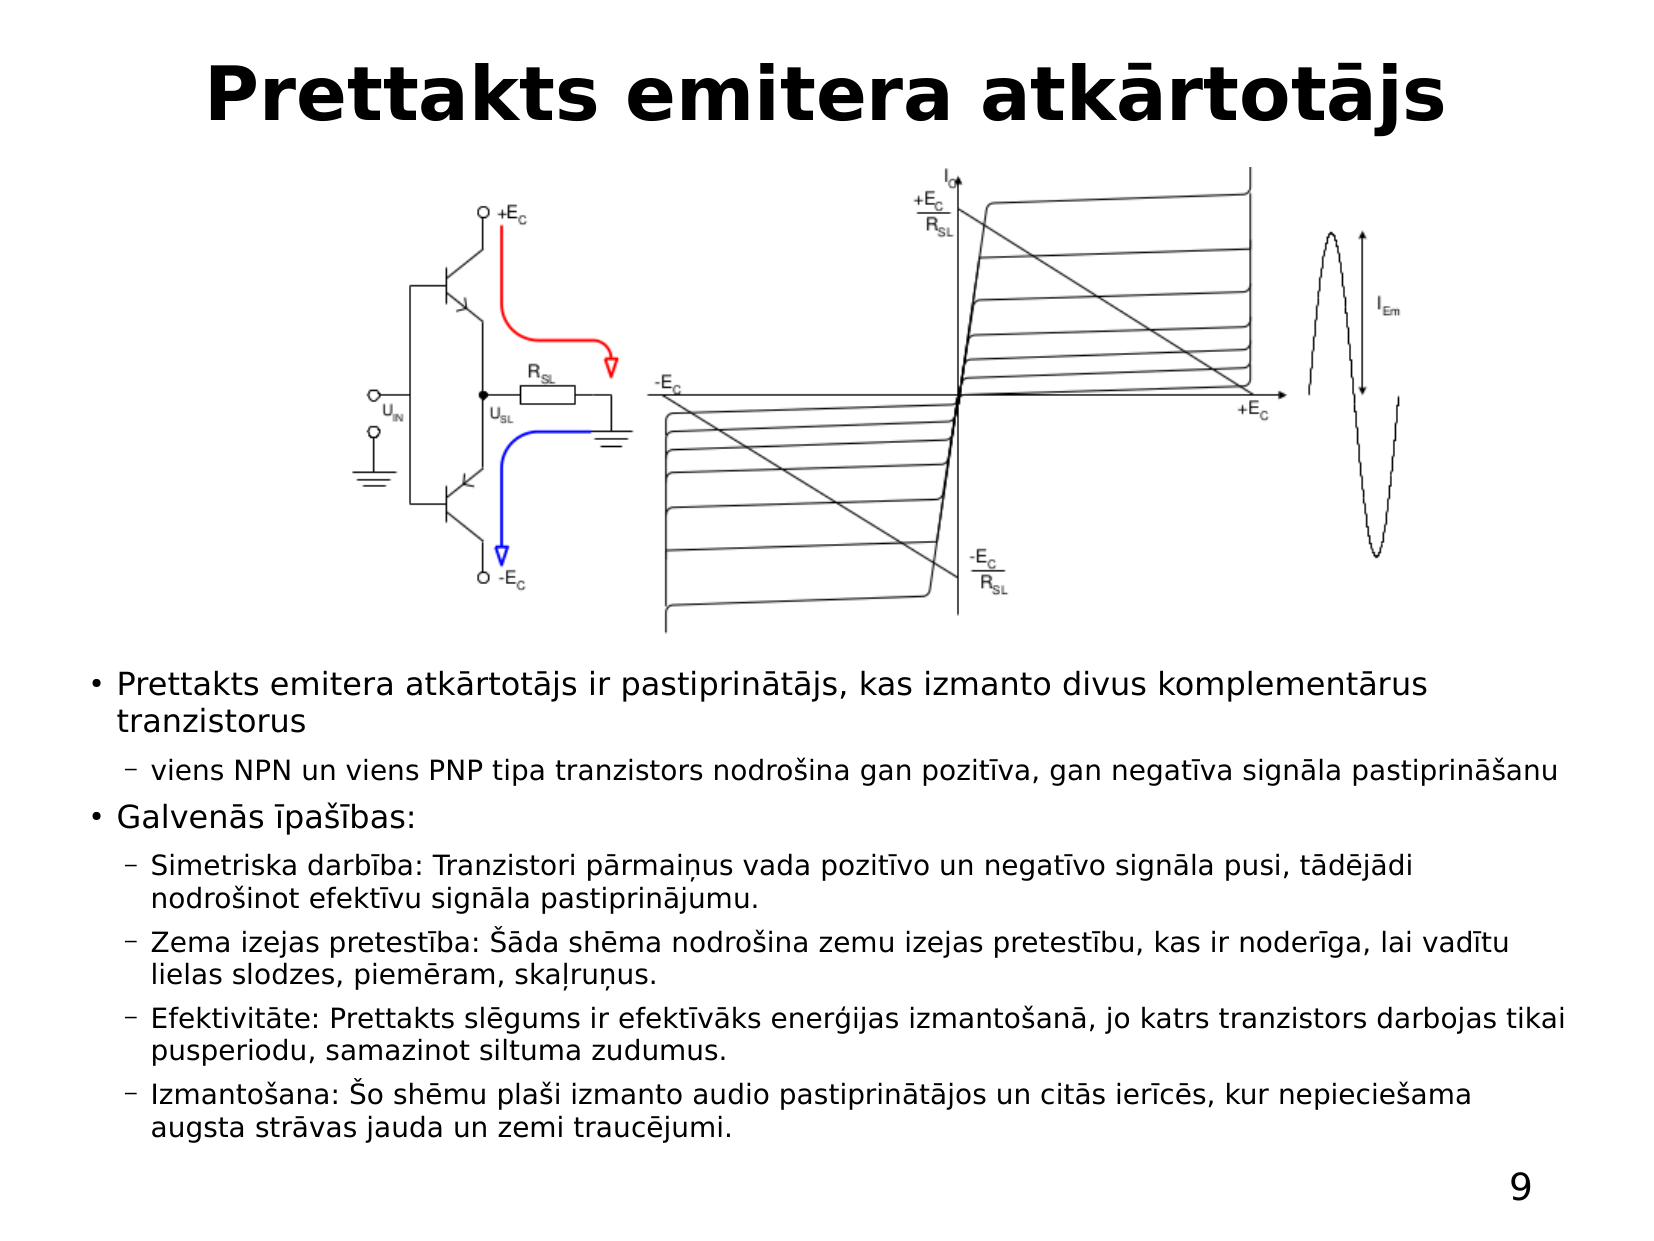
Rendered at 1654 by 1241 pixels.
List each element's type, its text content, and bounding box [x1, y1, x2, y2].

title Prettakts emitera atkārtotājs [82, 21, 1571, 168]
picture [352, 168, 1401, 634]
list Prettakts emitera atkārtotājs ir pastiprinātājs, kas izmanto divus komplementārus tranzistorus viens NPN un viens PNP tipa tranzistors nodrošina gan pozitīva, gan negatīva signāla pastiprināšanu Galvenās īpašības: Simetriska darbība: Tranzistori pārmaiņus vada pozitīvo un negatīvo signāla pusi, tādējādi nodrošinot efektīvu signāla pastiprinājumu. Zema izejas pretestība: Šāda shēma nodrošina zemu izejas pretestību, kas ir noderīga, lai vadītu lielas slodzes, piemēram, skaļruņus. Efektivitāte: Prettakts slēgums ir efektīvāks enerģijas izmantošanā, jo katrs tranzistors darbojas tikai pusperiodu, samazinot siltuma zudumus. Izmantošana: Šo shēmu plaši izmanto audio pastiprinātājos un citās ierīcēs, kur nepieciešama augsta strāvas jauda un zemi traucējumi. [82, 665, 1571, 1172]
